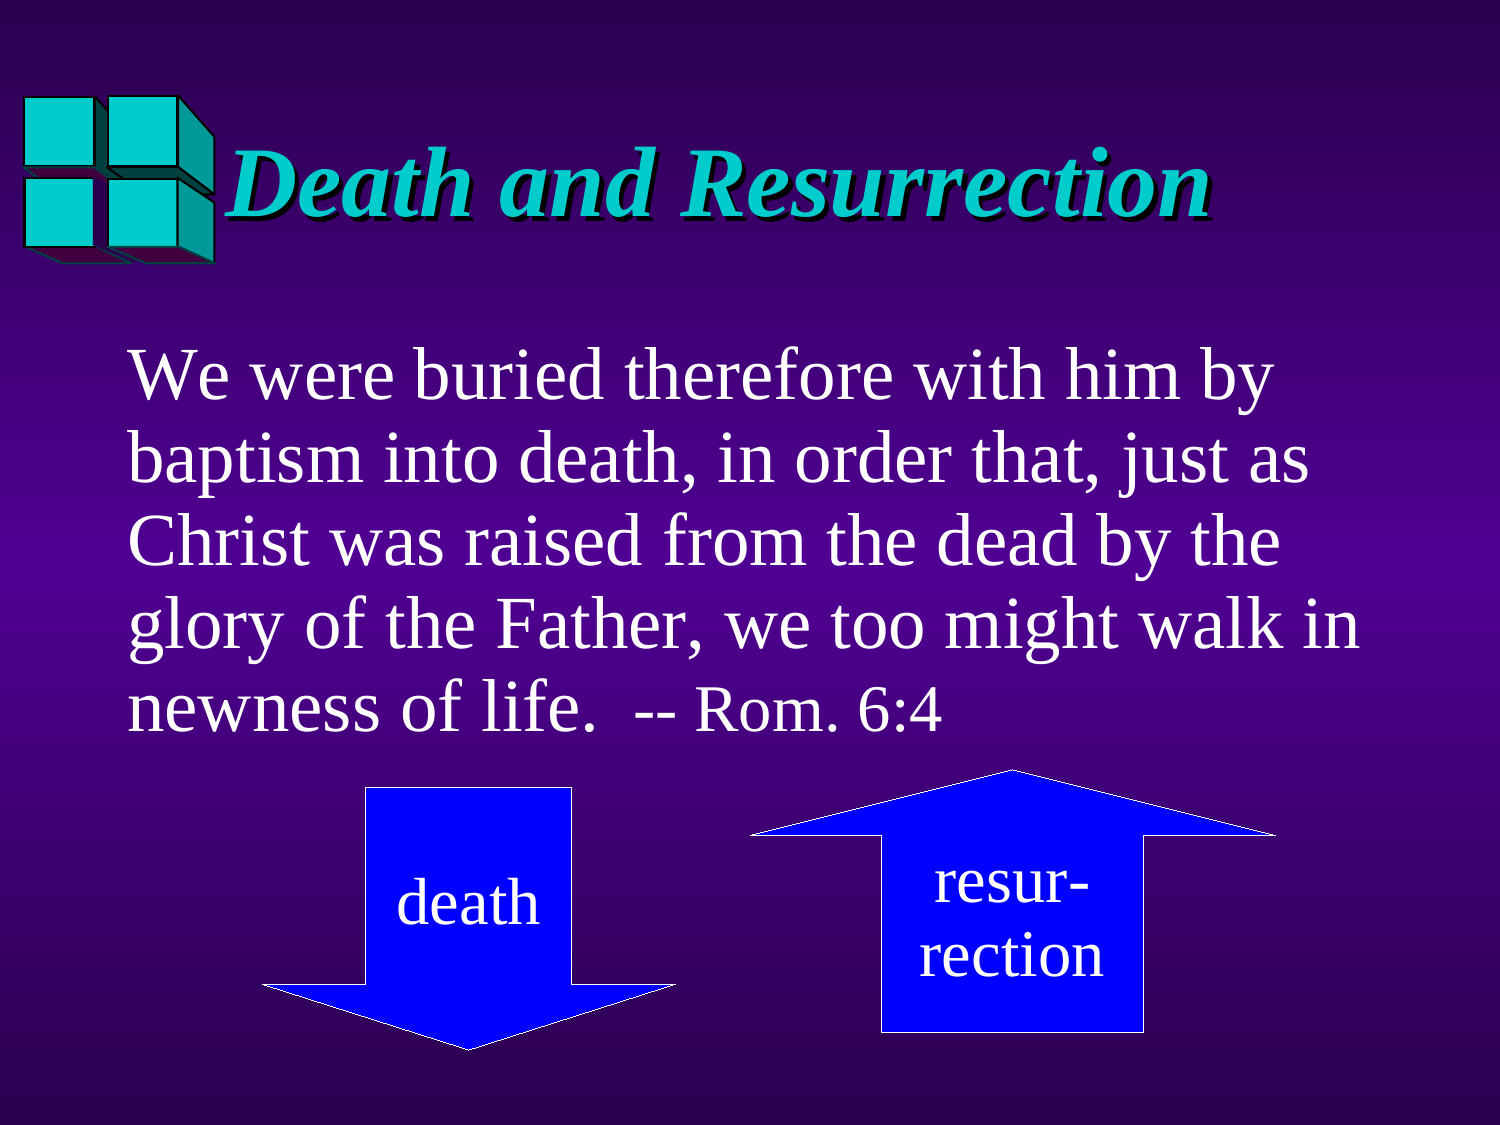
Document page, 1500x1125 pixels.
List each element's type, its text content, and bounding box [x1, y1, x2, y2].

title Death and Resurrection [224, 62, 1388, 303]
text_box death [262, 787, 676, 1051]
text_box We were buried therefore with him by baptism into death, in order that, just as Christ was raised from the dead by the glory of the Father, we too might walk in newness of life. -- Rom. 6:4 [112, 325, 1388, 756]
text_box resur- rection [750, 769, 1276, 1033]
